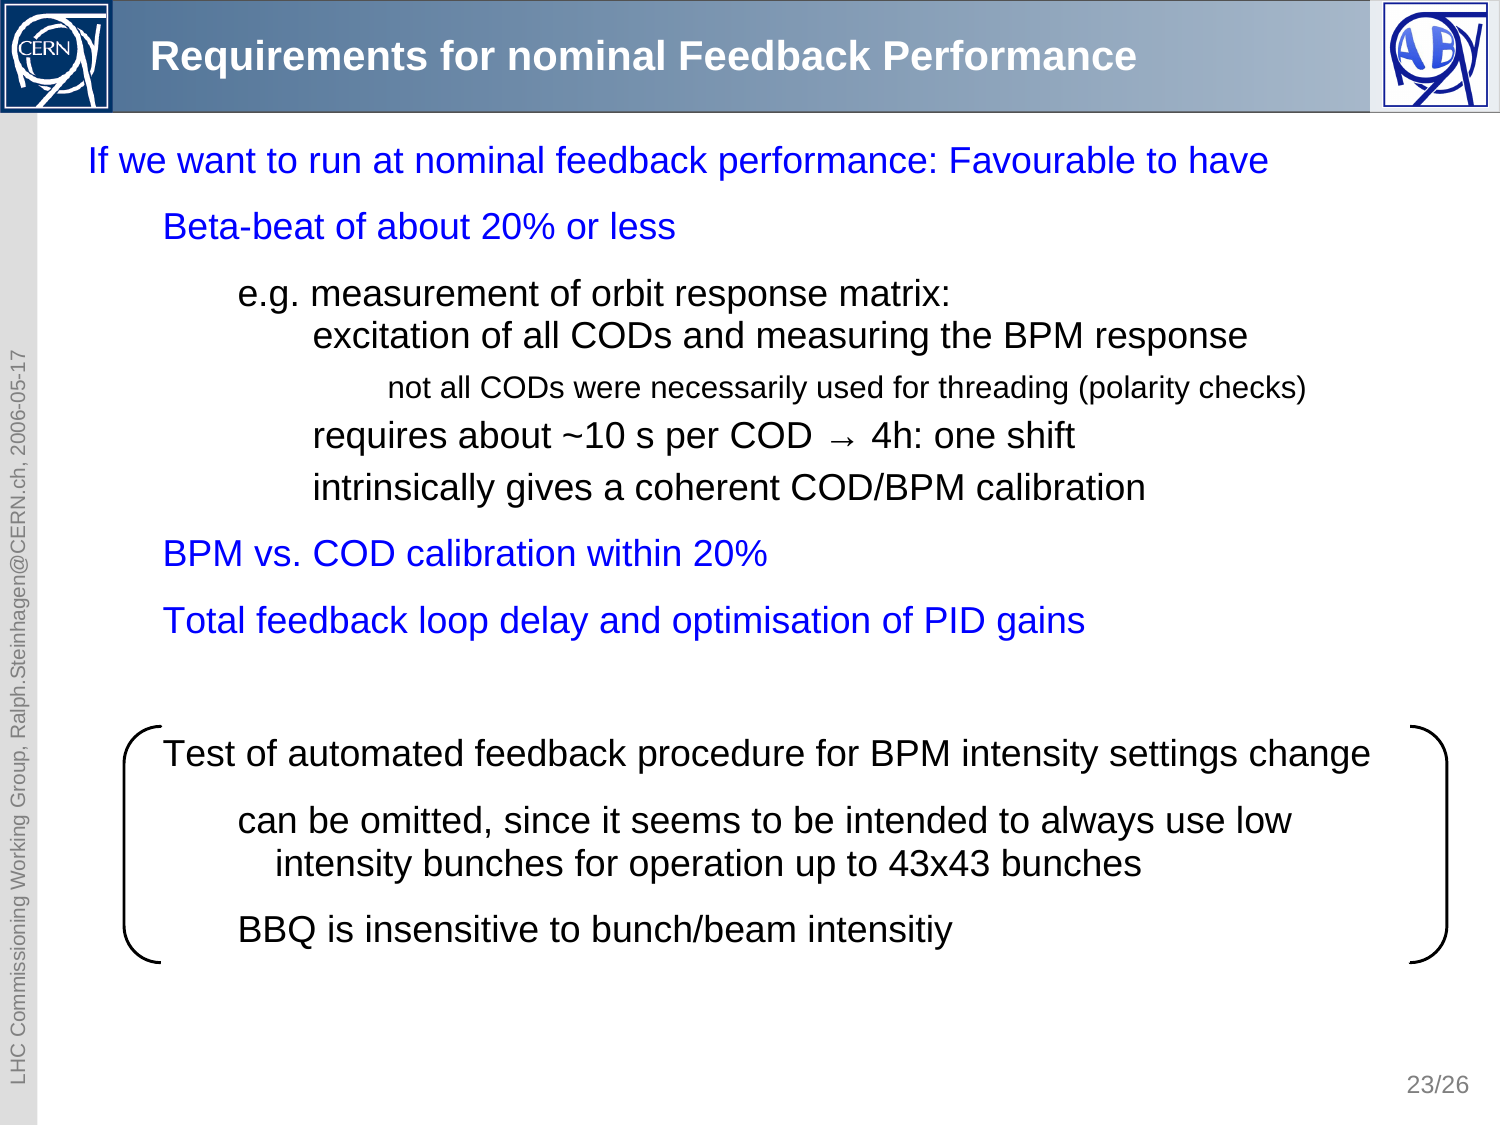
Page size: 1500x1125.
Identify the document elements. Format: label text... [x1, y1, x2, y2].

list If we want to run at nominal feedback performance: Favourable to have Beta-beat of about 20% or less e.g. measurement of orbit response matrix: excitation of all CODs and measuring the BPM response not all CODs were necessarily used for threading (polarity checks) requires about ~10 s per COD → 4h: one shift intrinsically gives a coherent COD/BPM calibration BPM vs. COD calibration within 20% Total feedback loop delay and optimisation of PID gains Test of automated feedback procedure for BPM intensity settings change can be omitted, since it seems to be intended to always use low intensity bunches for operation up to 43x43 bunches BBQ is insensitive to bunch/beam intensitiy [87, 137, 1438, 1030]
title Requirements for nominal Feedback Performance [150, 0, 1201, 113]
picture [1382, 1, 1489, 108]
picture [0, 0, 113, 113]
